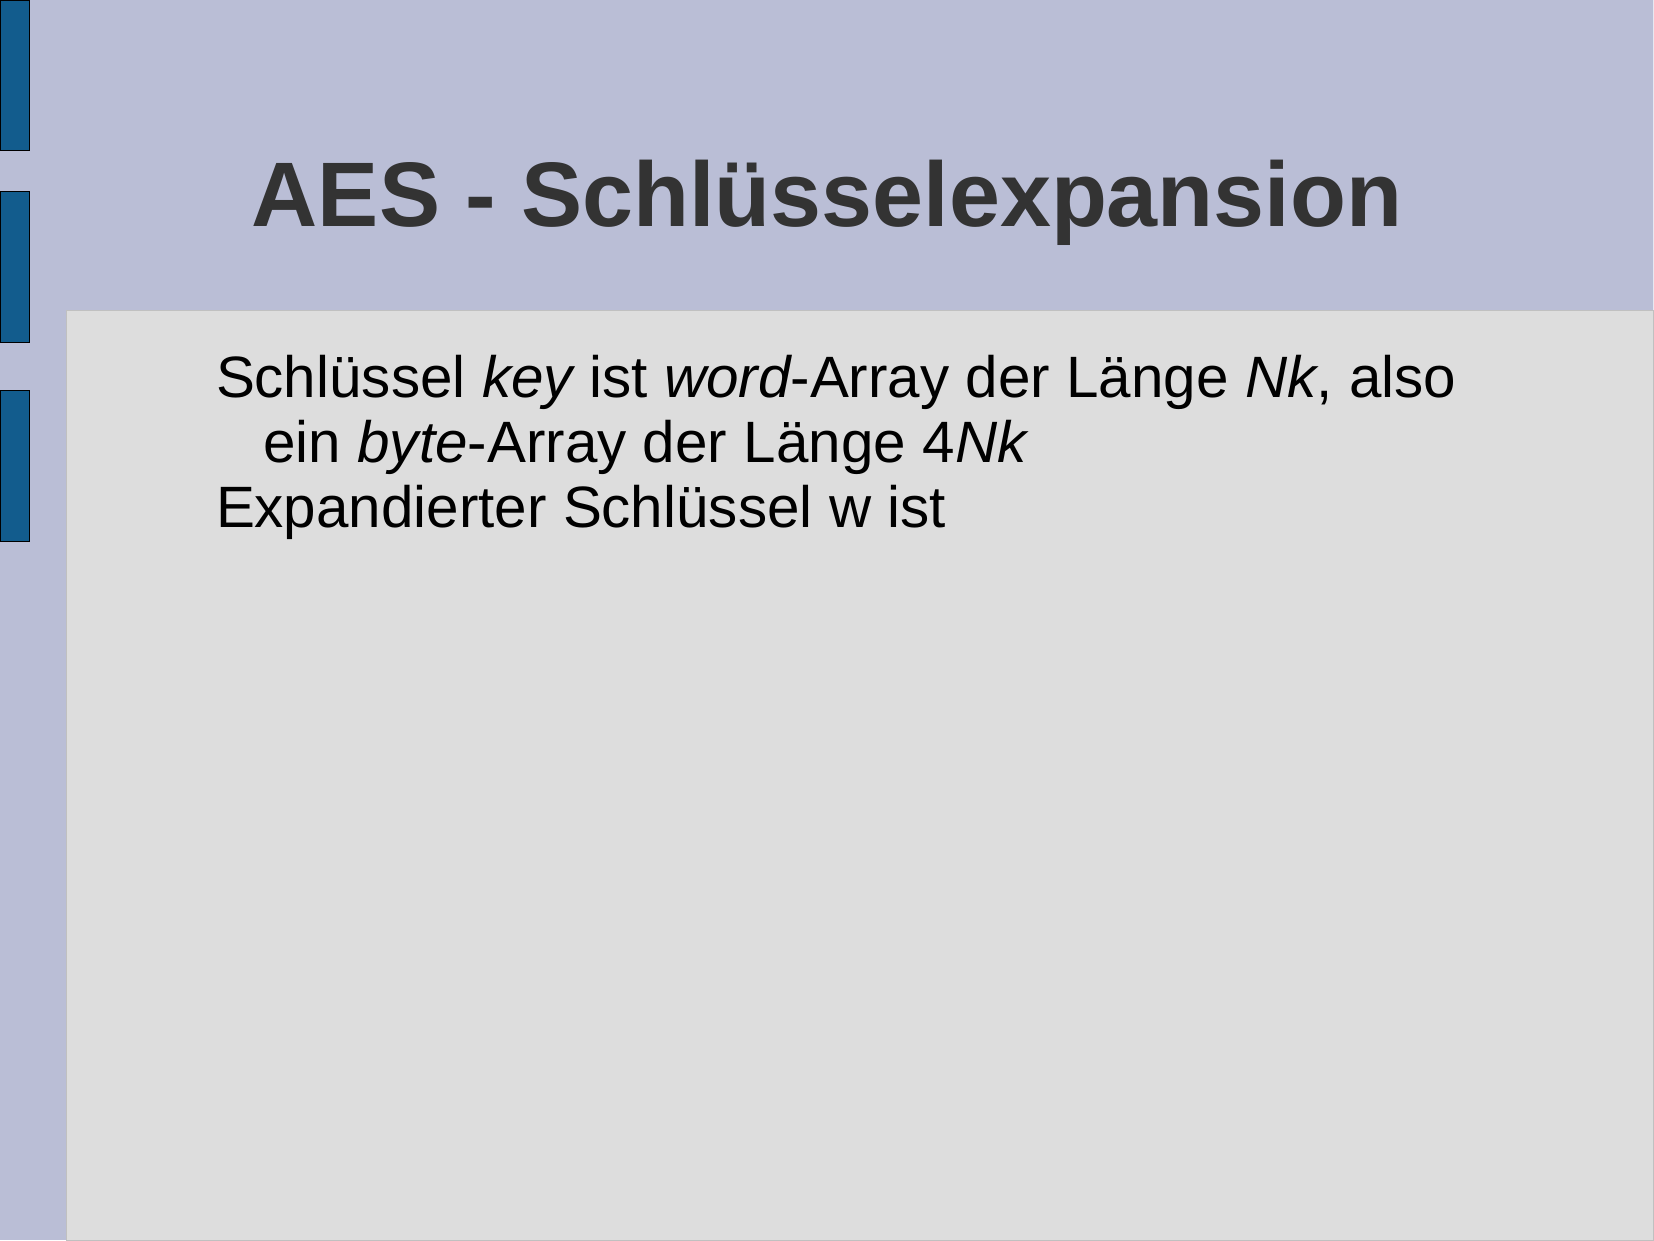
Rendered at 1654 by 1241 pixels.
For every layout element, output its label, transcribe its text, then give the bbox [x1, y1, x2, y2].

title AES - Schlüsselexpansion [121, 91, 1534, 299]
list Schlüssel key ist word-Array der Länge Nk, also ein byte-Array der Länge 4Nk Expandierter Schlüssel w ist [121, 344, 1534, 1127]
